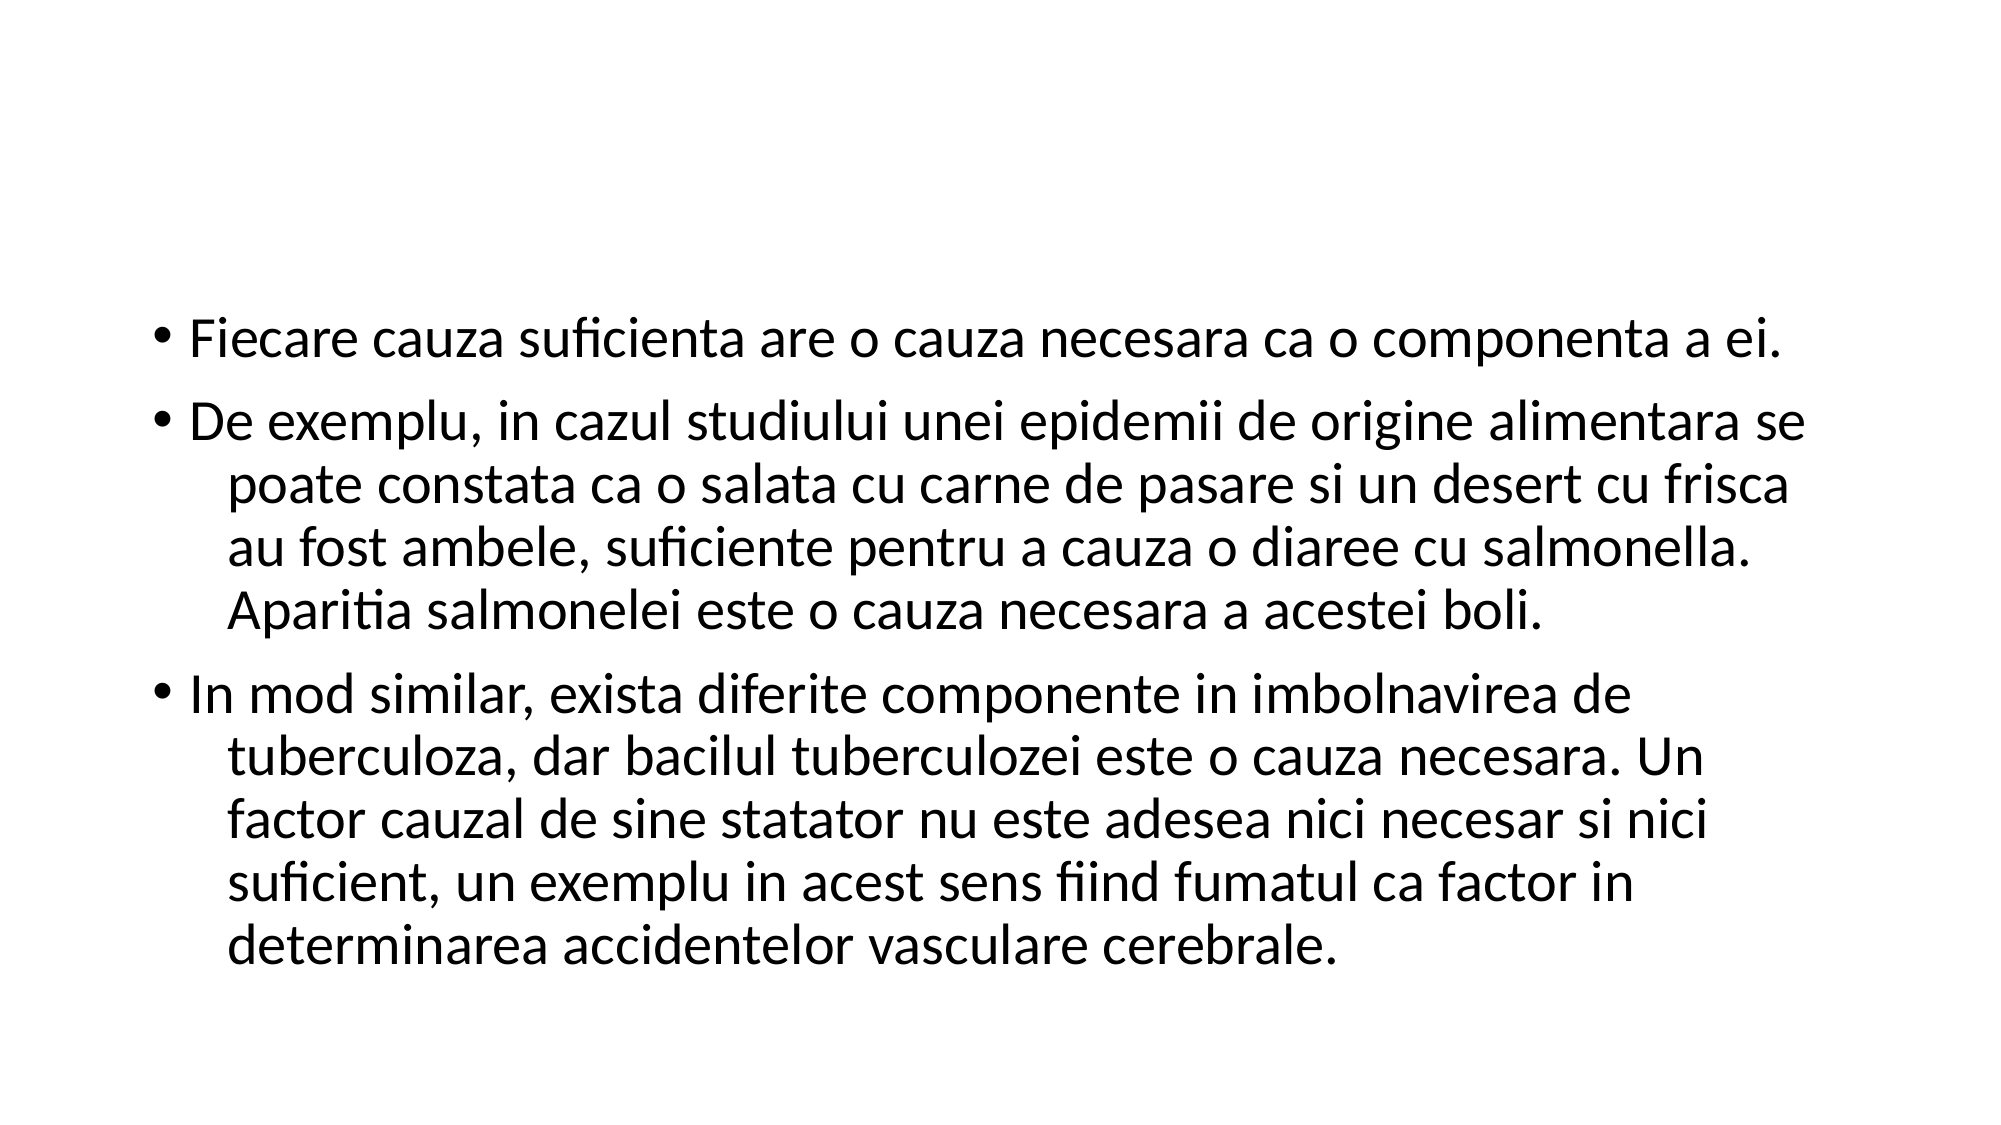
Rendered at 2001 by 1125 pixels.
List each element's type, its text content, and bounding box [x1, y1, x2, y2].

list Fiecare cauza suficienta are o cauza necesara ca o componenta a ei. De exemplu, in cazul studiului unei epidemii de origine alimentara se poate constata ca o salata cu carne de pasare si un desert cu frisca au fost ambele, suficiente pentru a cauza o diaree cu salmonella. Aparitia salmonelei este o cauza necesara a acestei boli. In mod similar, exista diferite componente in imbolnavirea de tuberculoza, dar bacilul tuberculozei este o cauza necesara. Un factor cauzal de sine statator nu este adesea nici necesar si nici suficient, un exemplu in acest sens fiind fumatul ca factor in determinarea accidentelor vasculare cerebrale. [137, 299, 1863, 1014]
